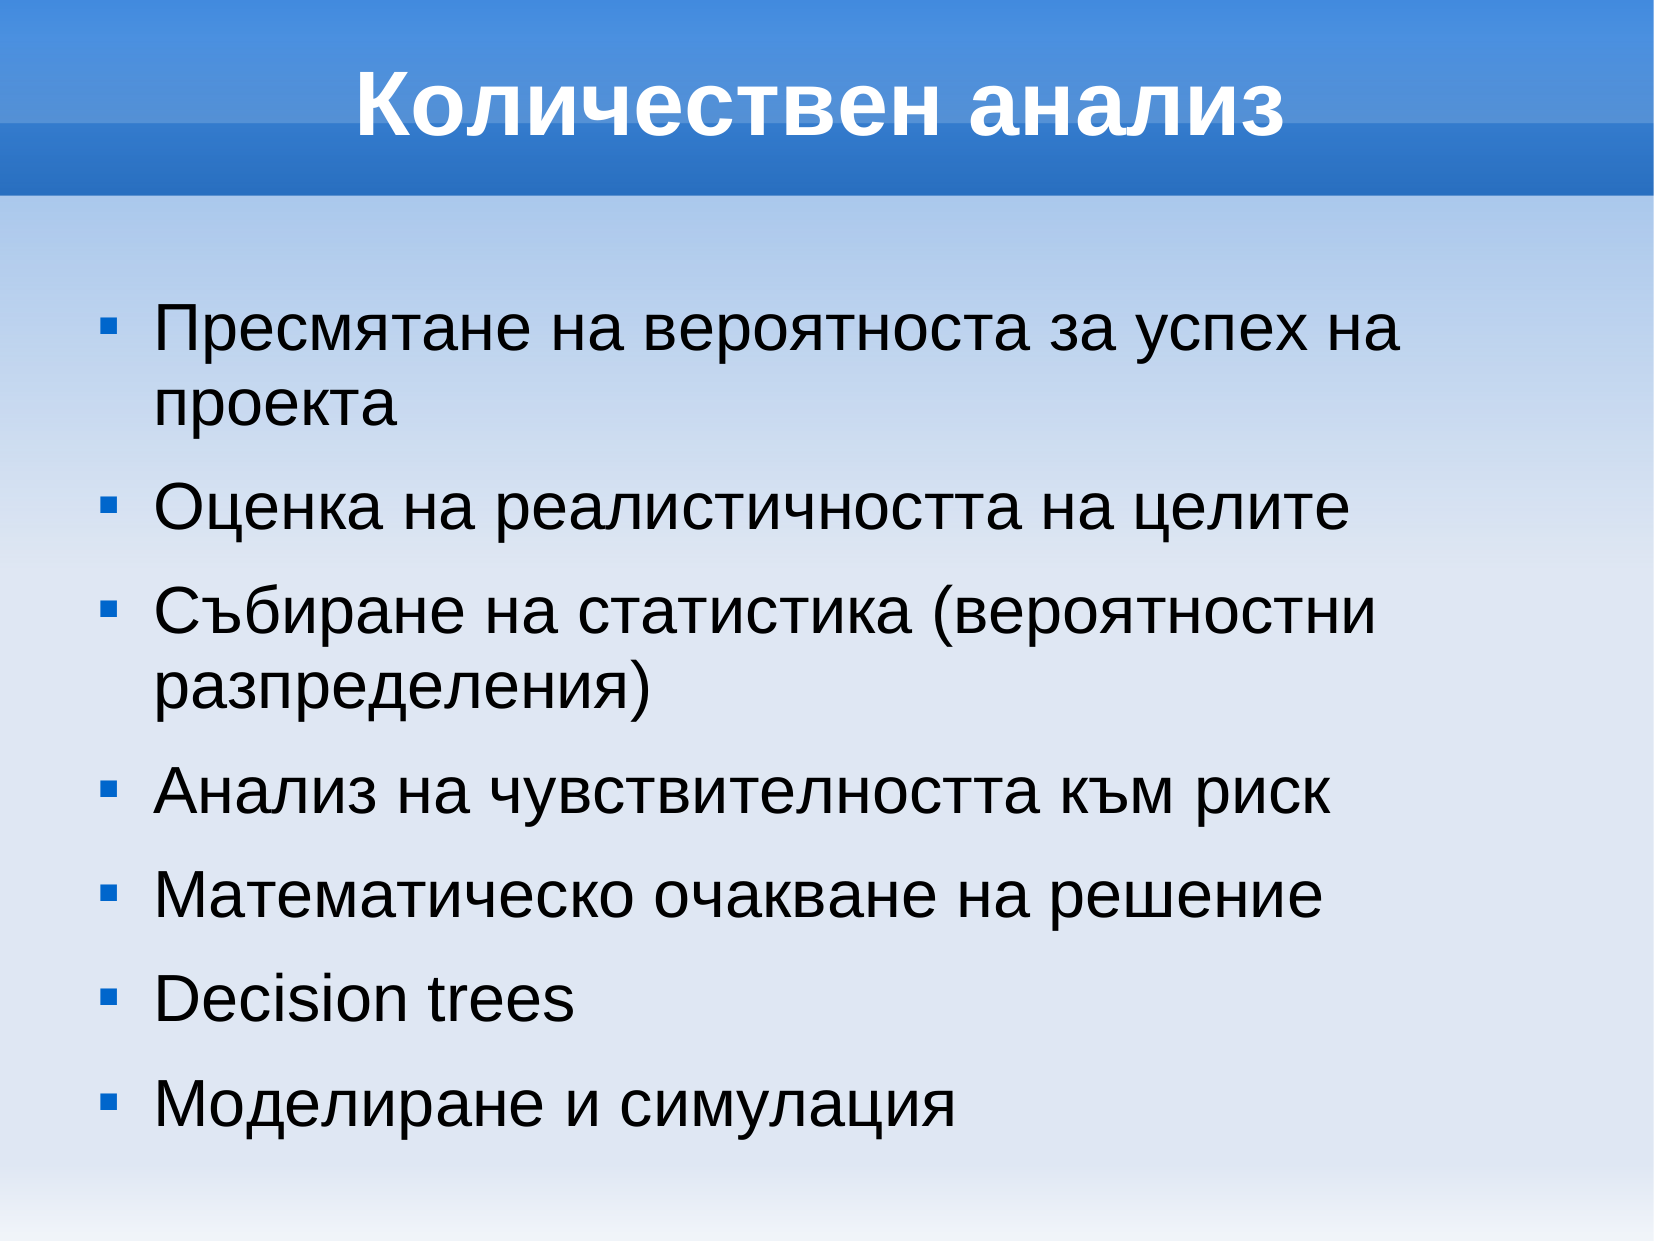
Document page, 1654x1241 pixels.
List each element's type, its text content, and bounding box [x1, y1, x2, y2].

title Количествен анализ [76, 0, 1565, 208]
picture [0, 0, 1654, 1241]
list Пресмятане на вероятноста за успех на проекта Оценка на реалистичността на целите Събиране на статистика (вероятностни разпределения) Анализ на чувствителността към риск Математическо очакване на решение Decision trees Моделиране и симулация [82, 290, 1571, 1141]
